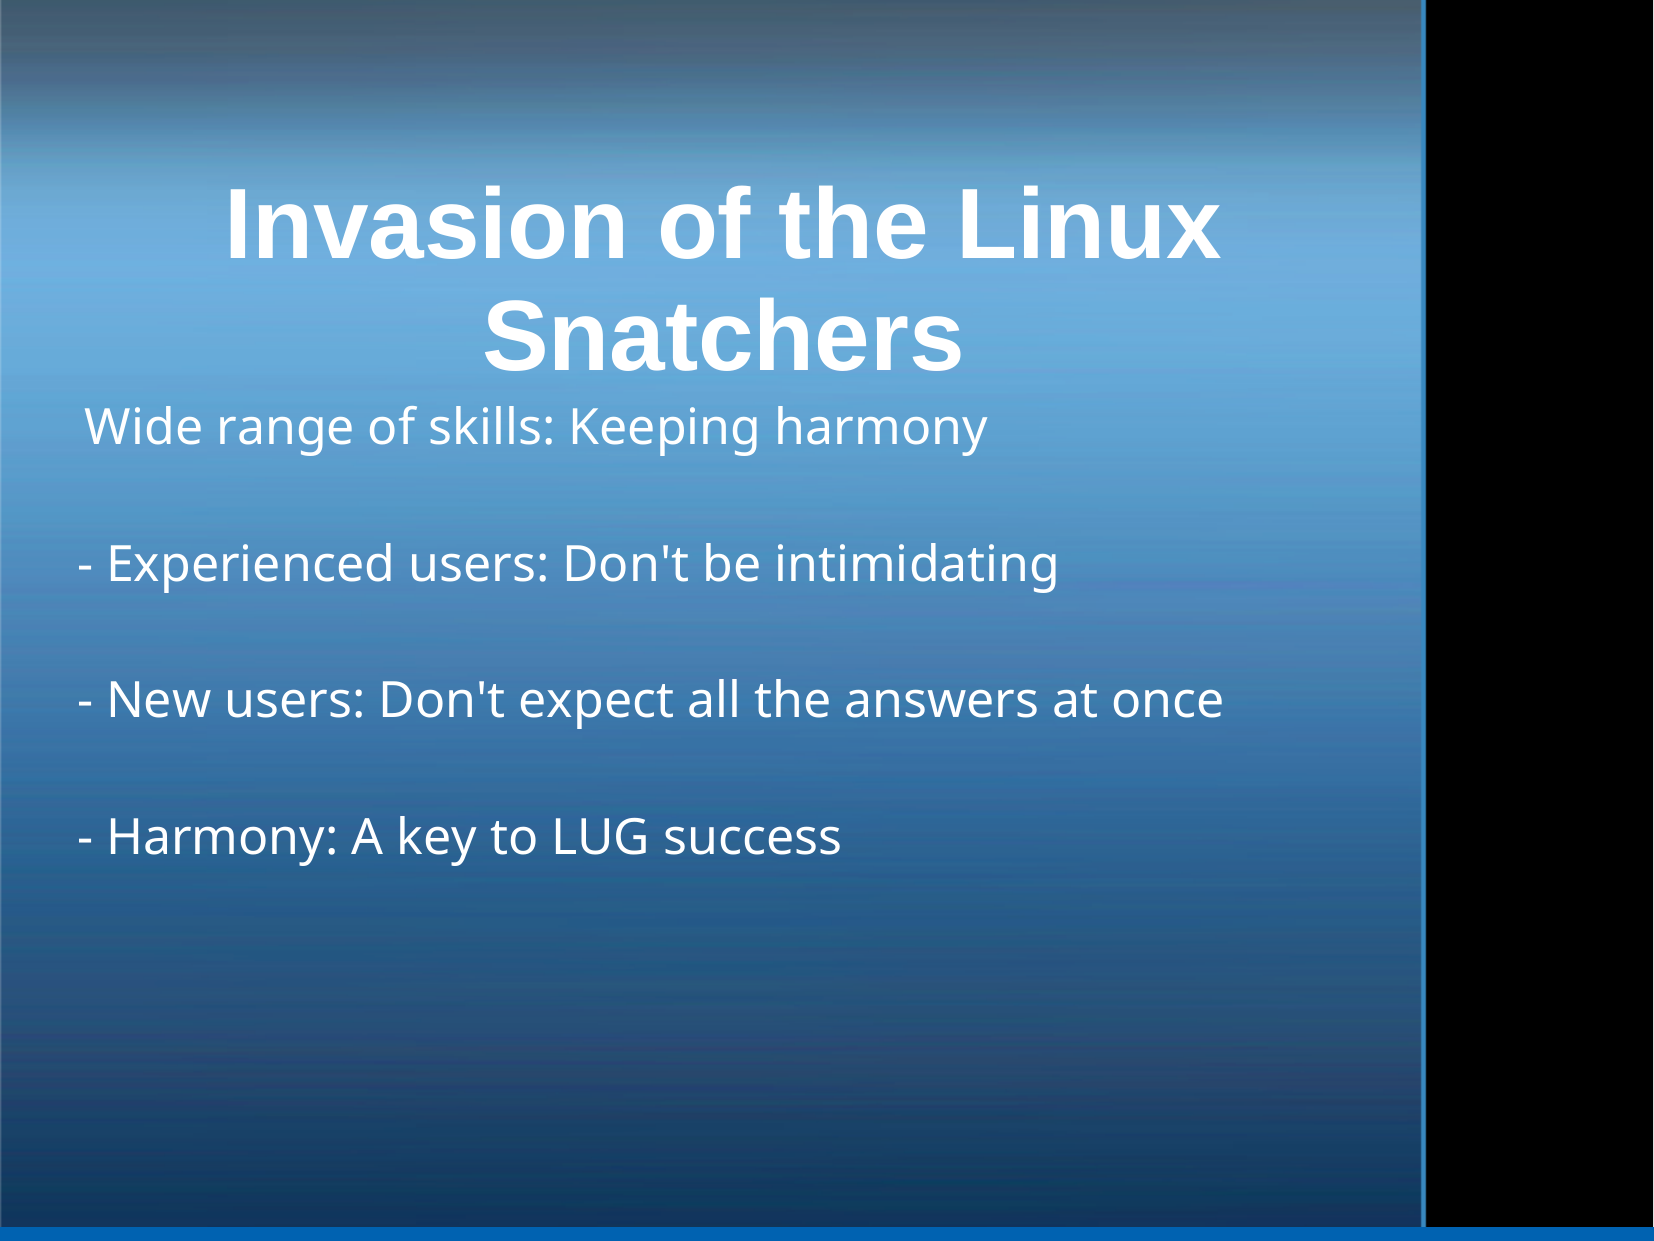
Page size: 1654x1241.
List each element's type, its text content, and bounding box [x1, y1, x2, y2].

title Wide range of skills: Keeping harmony - Experienced users: Don't be intimidating - New users: Don't expect all the answers at once - Harmony: A key to LUG success [77, 413, 1353, 916]
picture [0, 0, 1654, 1227]
title Invasion of the Linux Snatchers [0, 176, 1448, 384]
